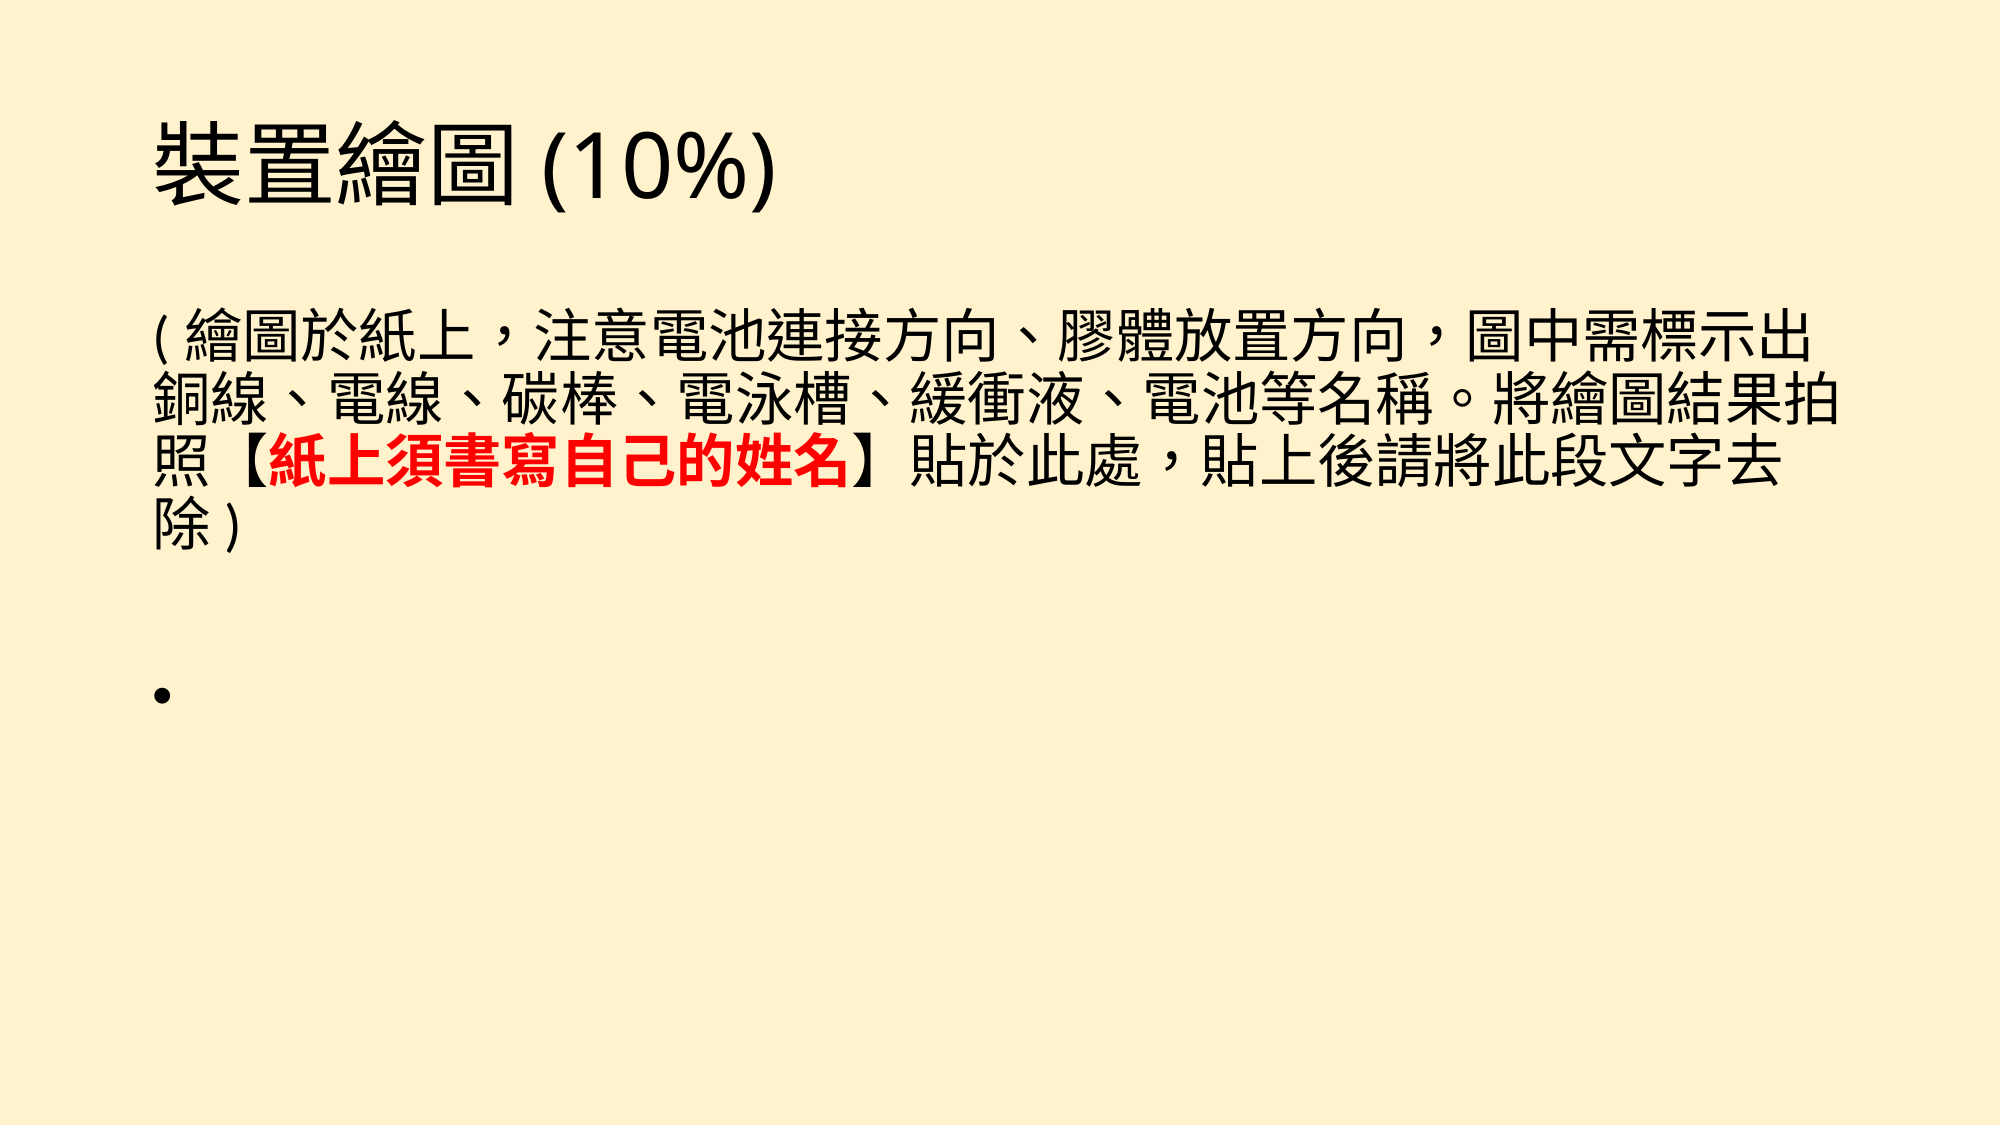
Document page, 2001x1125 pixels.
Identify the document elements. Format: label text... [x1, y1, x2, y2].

list (繪圖於紙上，注意電池連接方向、膠體放置方向，圖中需標示出銅線、電線、碳棒、電泳槽、緩衝液、電池等名稱。將繪圖結果拍照【紙上須書寫自己的姓名】貼於此處，貼上後請將此段文字去除) [137, 299, 1863, 1014]
title 裝置繪圖(10%) [137, 59, 1863, 278]
